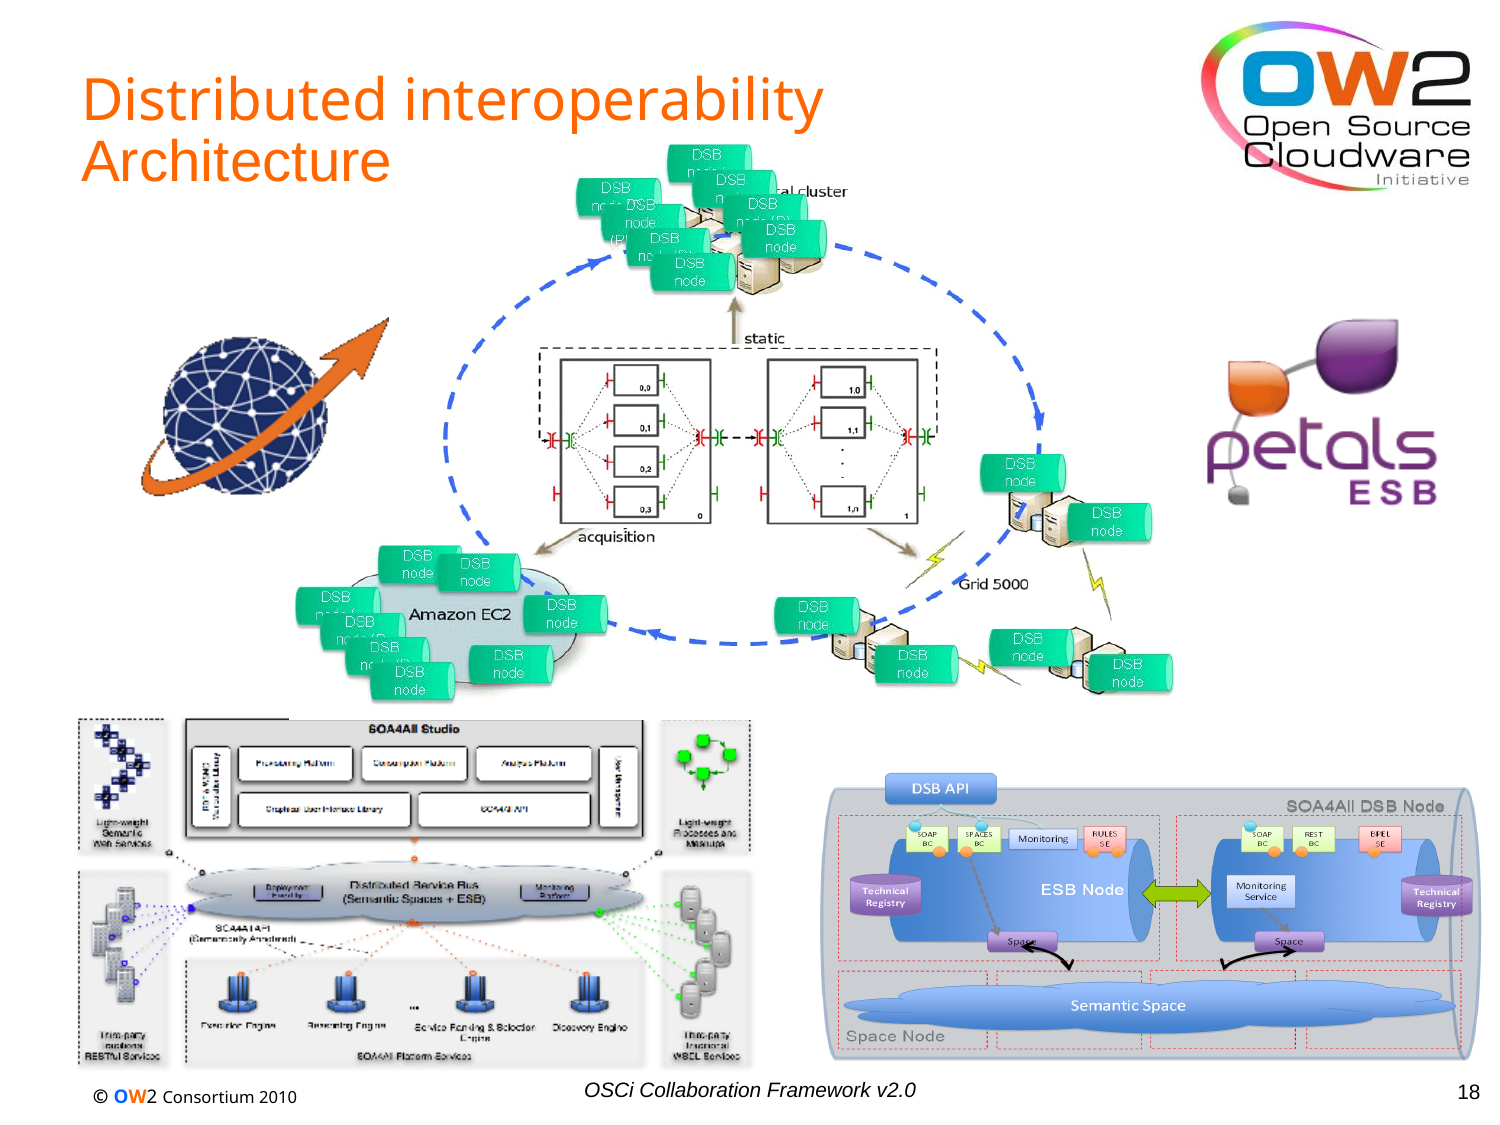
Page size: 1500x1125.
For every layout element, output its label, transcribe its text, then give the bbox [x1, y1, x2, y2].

picture [1199, 19, 1472, 195]
title Distributed interoperability Architecture [81, 43, 1182, 213]
picture [1190, 294, 1466, 534]
picture [77, 213, 1179, 1073]
picture [818, 771, 1482, 1061]
